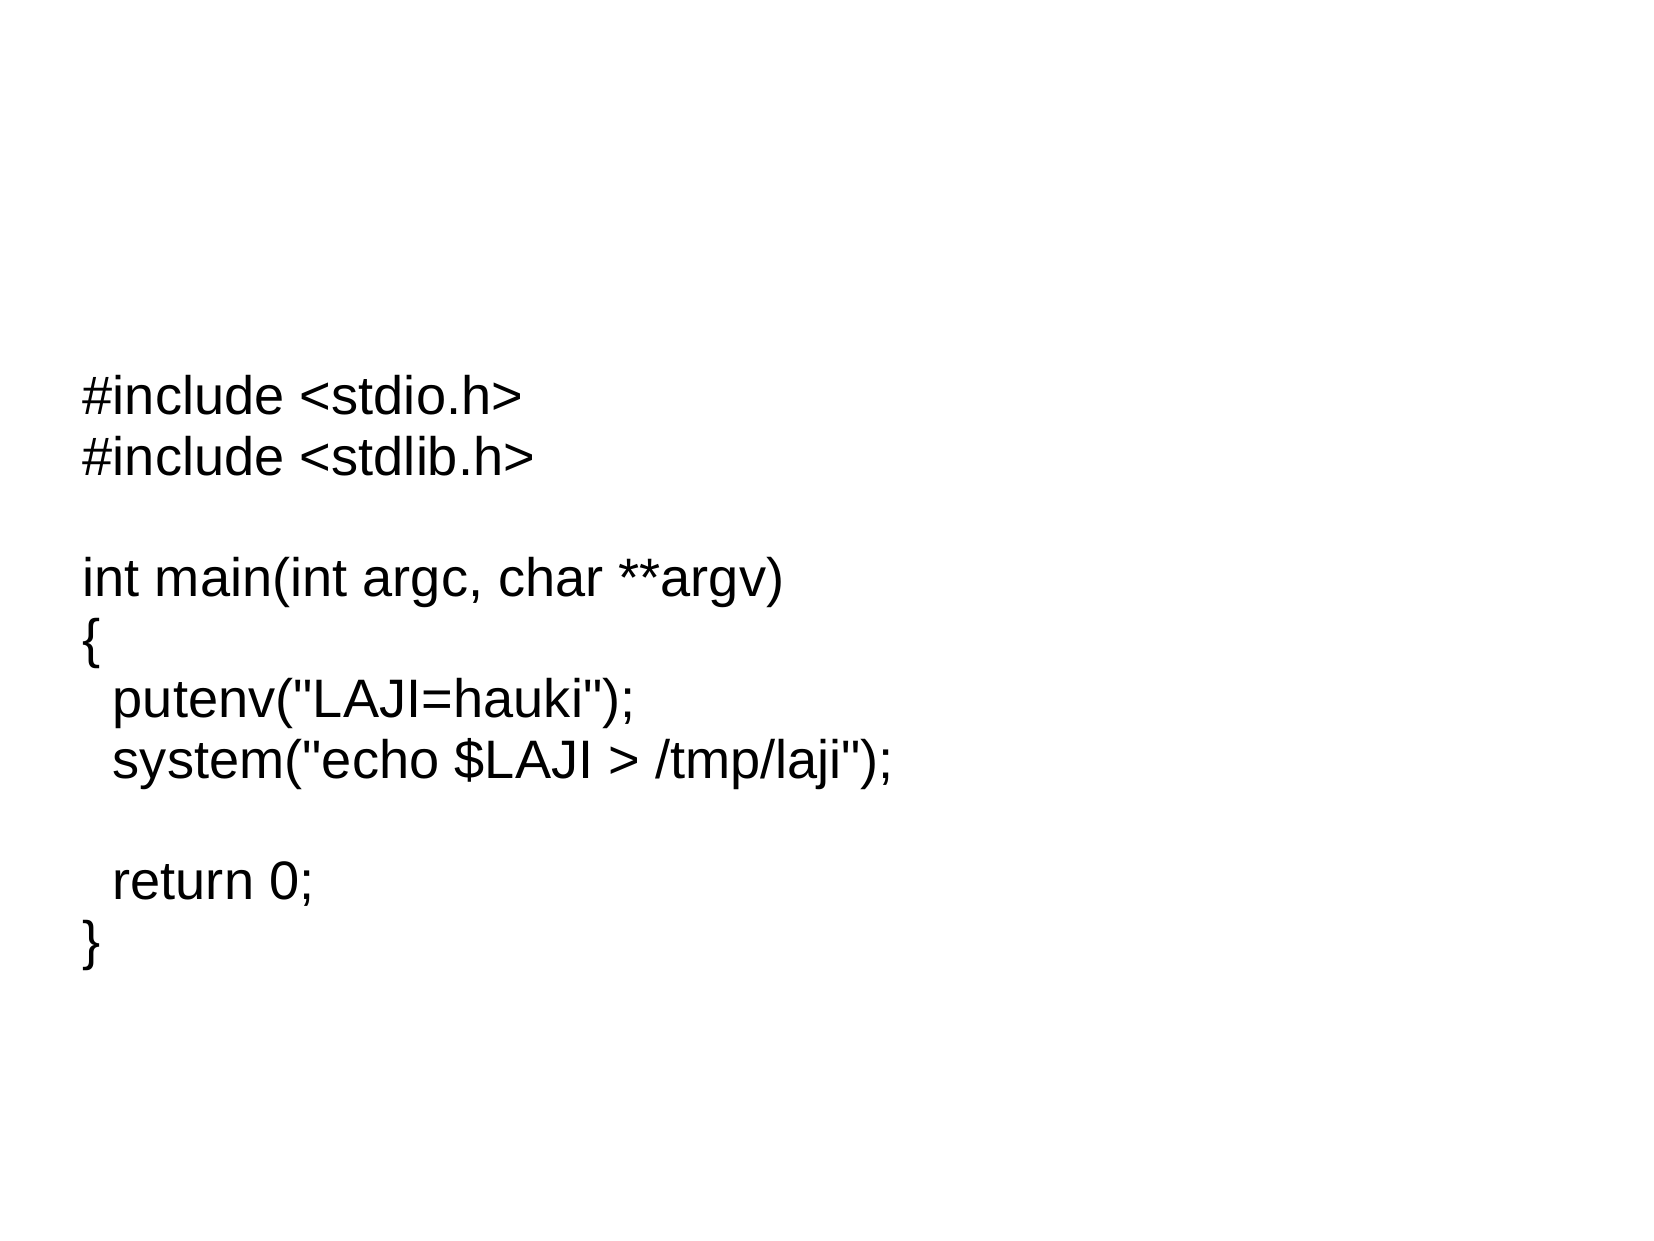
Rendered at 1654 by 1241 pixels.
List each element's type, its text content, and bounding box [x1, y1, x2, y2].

text_box #include <stdio.h> #include <stdlib.h> int main(int argc, char **argv) { putenv("LAJI=hauki"); system("echo $LAJI > /tmp/laji"); return 0; } [82, 297, 1571, 1101]
